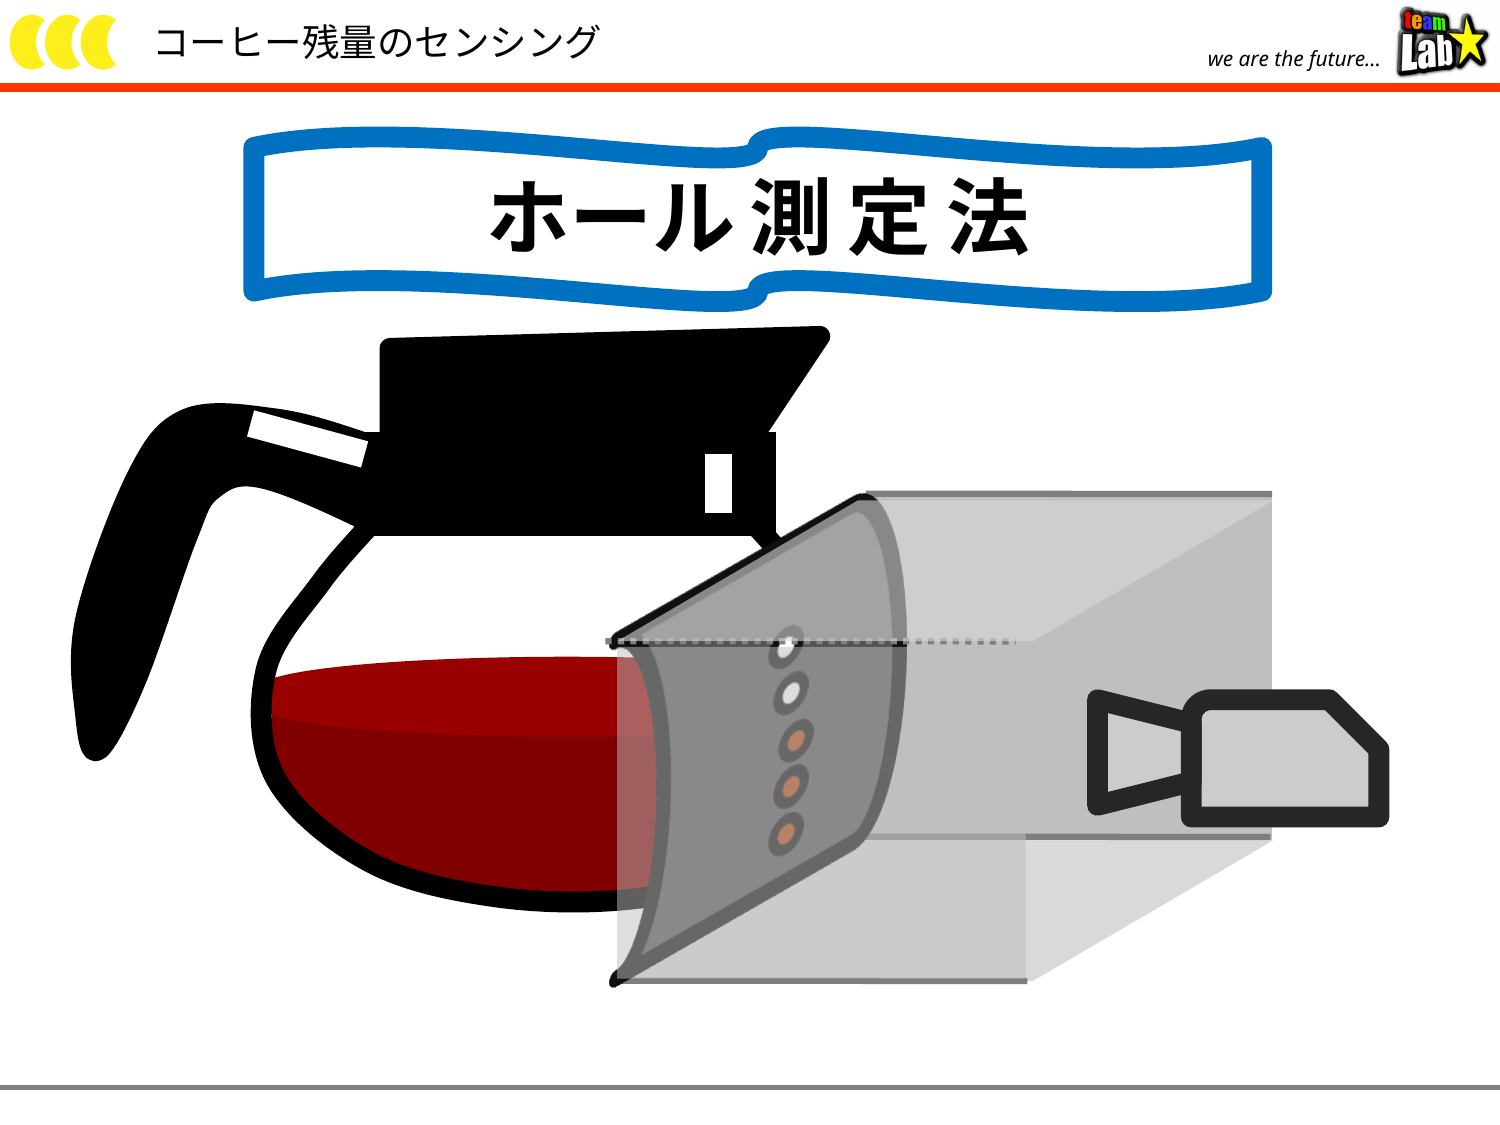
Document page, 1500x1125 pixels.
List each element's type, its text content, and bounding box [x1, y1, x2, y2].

picture [607, 463, 909, 993]
title コーヒー残量のセンシング [137, 11, 925, 72]
text_box ホール 測 定 法 [253, 136, 1262, 302]
picture [1386, 0, 1499, 83]
text_box [617, 497, 1379, 981]
text_box [389, 336, 820, 431]
text_box [81, 413, 766, 751]
text_box [272, 667, 607, 891]
